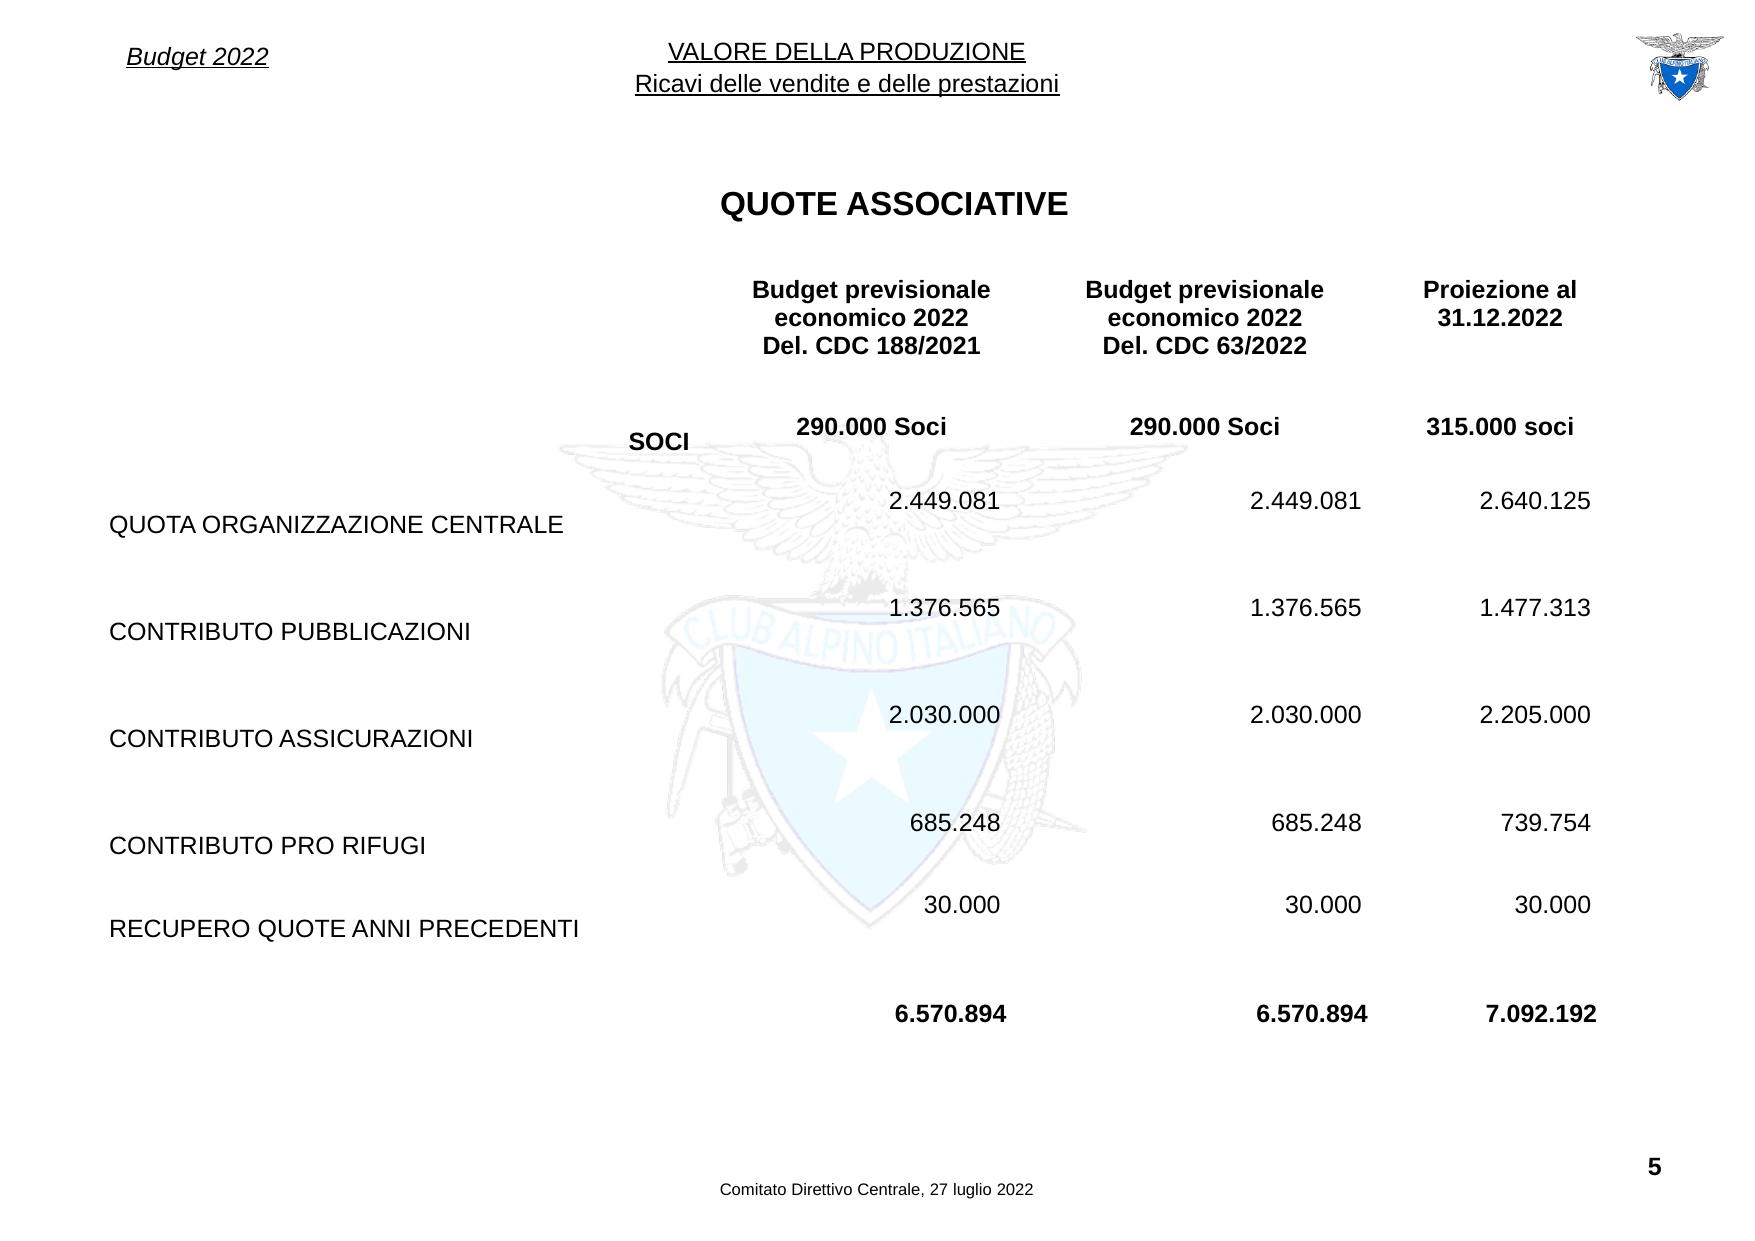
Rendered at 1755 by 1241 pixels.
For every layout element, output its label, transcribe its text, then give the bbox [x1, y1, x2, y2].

table_cell 2.030.000 [1019, 701, 1380, 809]
table_header Budget previsionale economico 2022 Del. CDC 188/2021 [713, 268, 1019, 404]
table_cell 1.477.313 [1380, 594, 1609, 701]
table_cell 2.030.000 [713, 701, 1019, 809]
table_cell 6.570.894 [713, 998, 1019, 1073]
table_cell 1.376.565 [713, 594, 1019, 701]
text_box QUOTE ASSOCIATIVE [404, 178, 1385, 234]
table_header Proiezione al 31.12.2022 [1380, 268, 1609, 404]
table_cell 6.570.894 [1019, 998, 1380, 1073]
table_cell 685.248 [713, 809, 1019, 891]
text_box Budget 2022 [50, 35, 346, 82]
table_cell 30.000 [713, 891, 1019, 998]
table_header [86, 268, 713, 404]
table_cell CONTRIBUTO PRO RIFUGI [86, 809, 713, 891]
table_cell 2.449.081 [713, 487, 1019, 594]
text_box 5 [1632, 1144, 1681, 1191]
table_header Budget previsionale economico 2022 Del. CDC 63/2022 [1019, 268, 1380, 404]
table_cell 2.640.125 [1380, 487, 1609, 594]
table_cell 315.000 soci [1380, 404, 1609, 487]
table_cell QUOTA ORGANIZZAZIONE CENTRALE [86, 487, 713, 594]
table_cell 685.248 [1019, 809, 1380, 891]
table_cell 7.092.192 [1380, 998, 1609, 1073]
table_cell 739.754 [1380, 809, 1609, 891]
table_header VALORE DELLA PRODUZIONE Ricavi delle vendite e delle prestazioni [263, 30, 1432, 111]
table_cell RECUPERO QUOTE ANNI PRECEDENTI [86, 891, 713, 998]
table_cell 1.376.565 [1019, 594, 1380, 701]
text_box Comitato Direttivo Centrale, 27 luglio 2022 [469, 1172, 1285, 1209]
table_cell 290.000 Soci [713, 404, 1019, 487]
table_cell 30.000 [1019, 891, 1380, 998]
table_cell CONTRIBUTO ASSICURAZIONI [86, 701, 713, 809]
table_cell 2.449.081 [1019, 487, 1380, 594]
table_cell 30.000 [1380, 891, 1609, 998]
table_cell CONTRIBUTO PUBBLICAZIONI [86, 594, 713, 701]
picture [1632, 29, 1728, 108]
table_cell [86, 998, 713, 1073]
table_cell SOCI [86, 404, 713, 487]
table_cell 290.000 Soci [1019, 404, 1380, 487]
table_cell 2.205.000 [1380, 701, 1609, 809]
